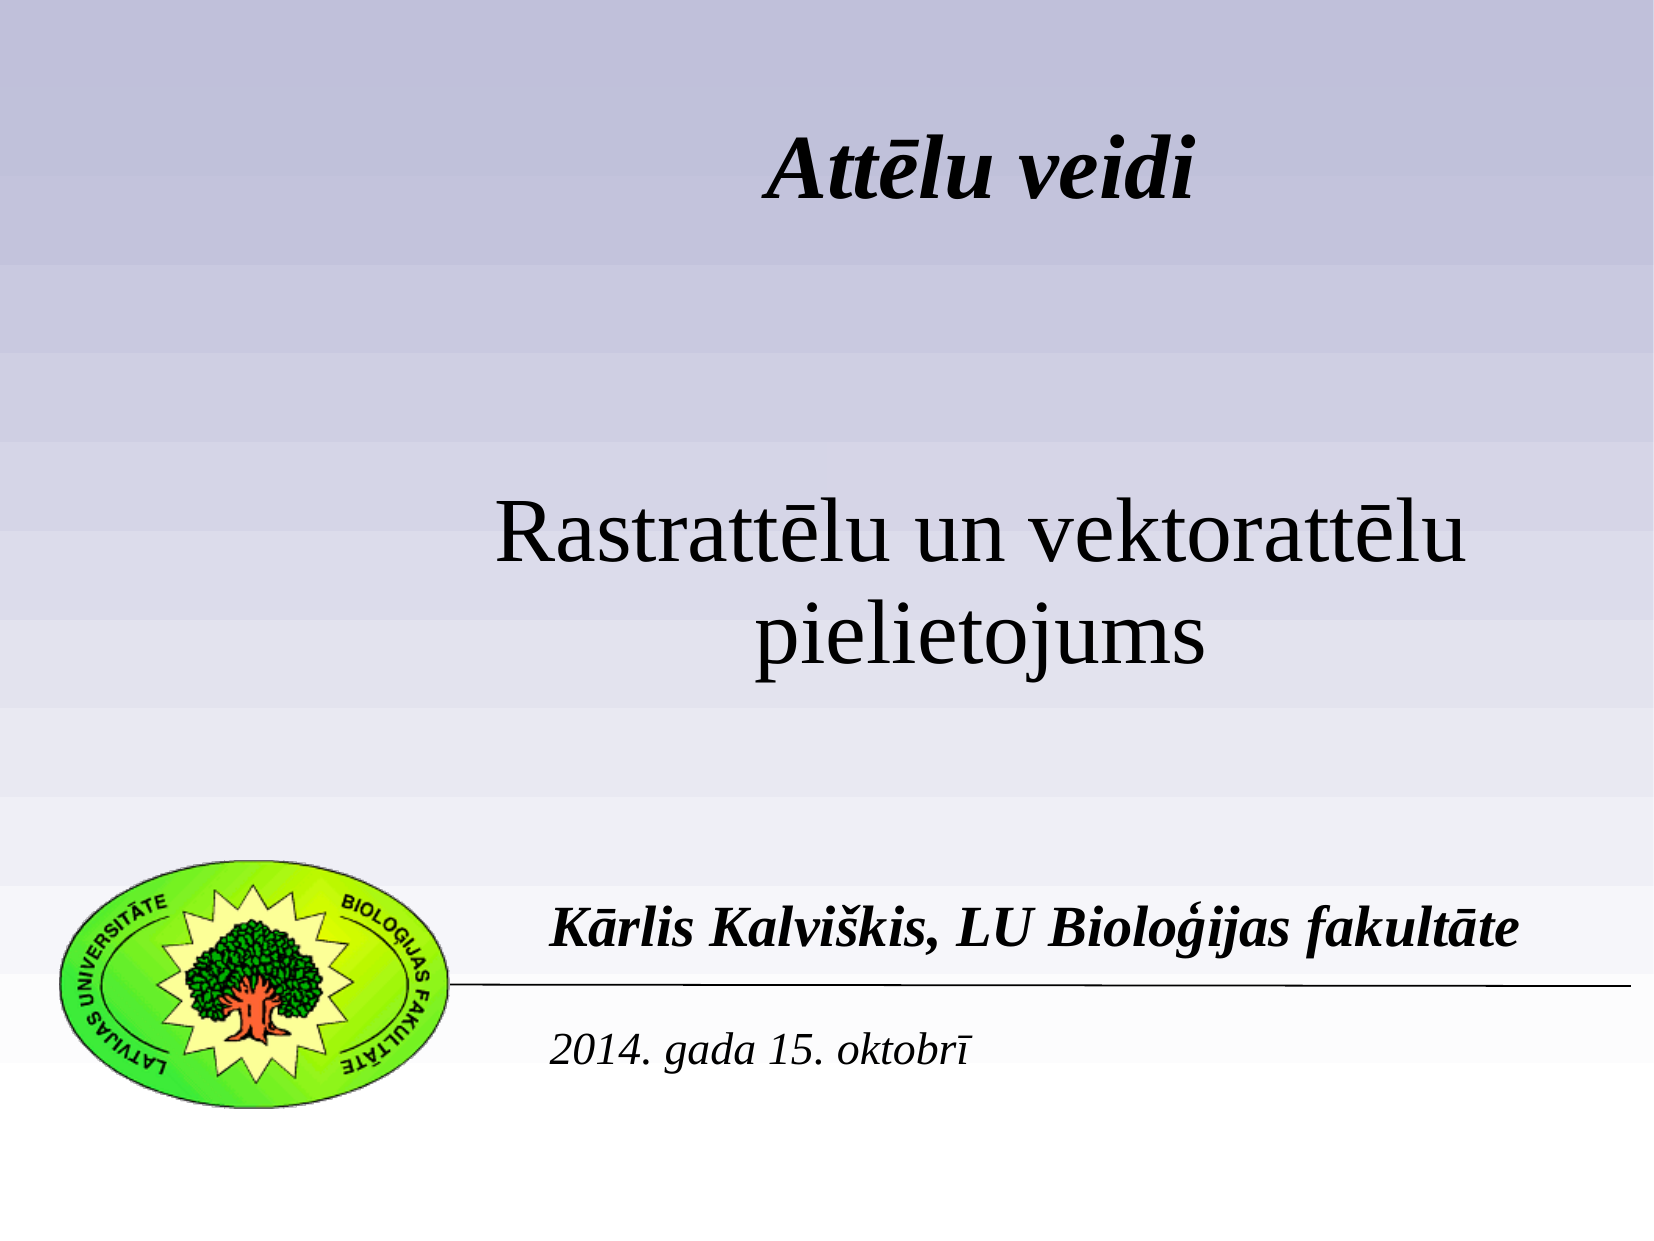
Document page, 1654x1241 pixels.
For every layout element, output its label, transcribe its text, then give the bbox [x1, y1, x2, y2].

title Rastrattēlu un vektorattēlu pielietojums [332, 314, 1632, 849]
picture [0, 0, 1654, 1241]
